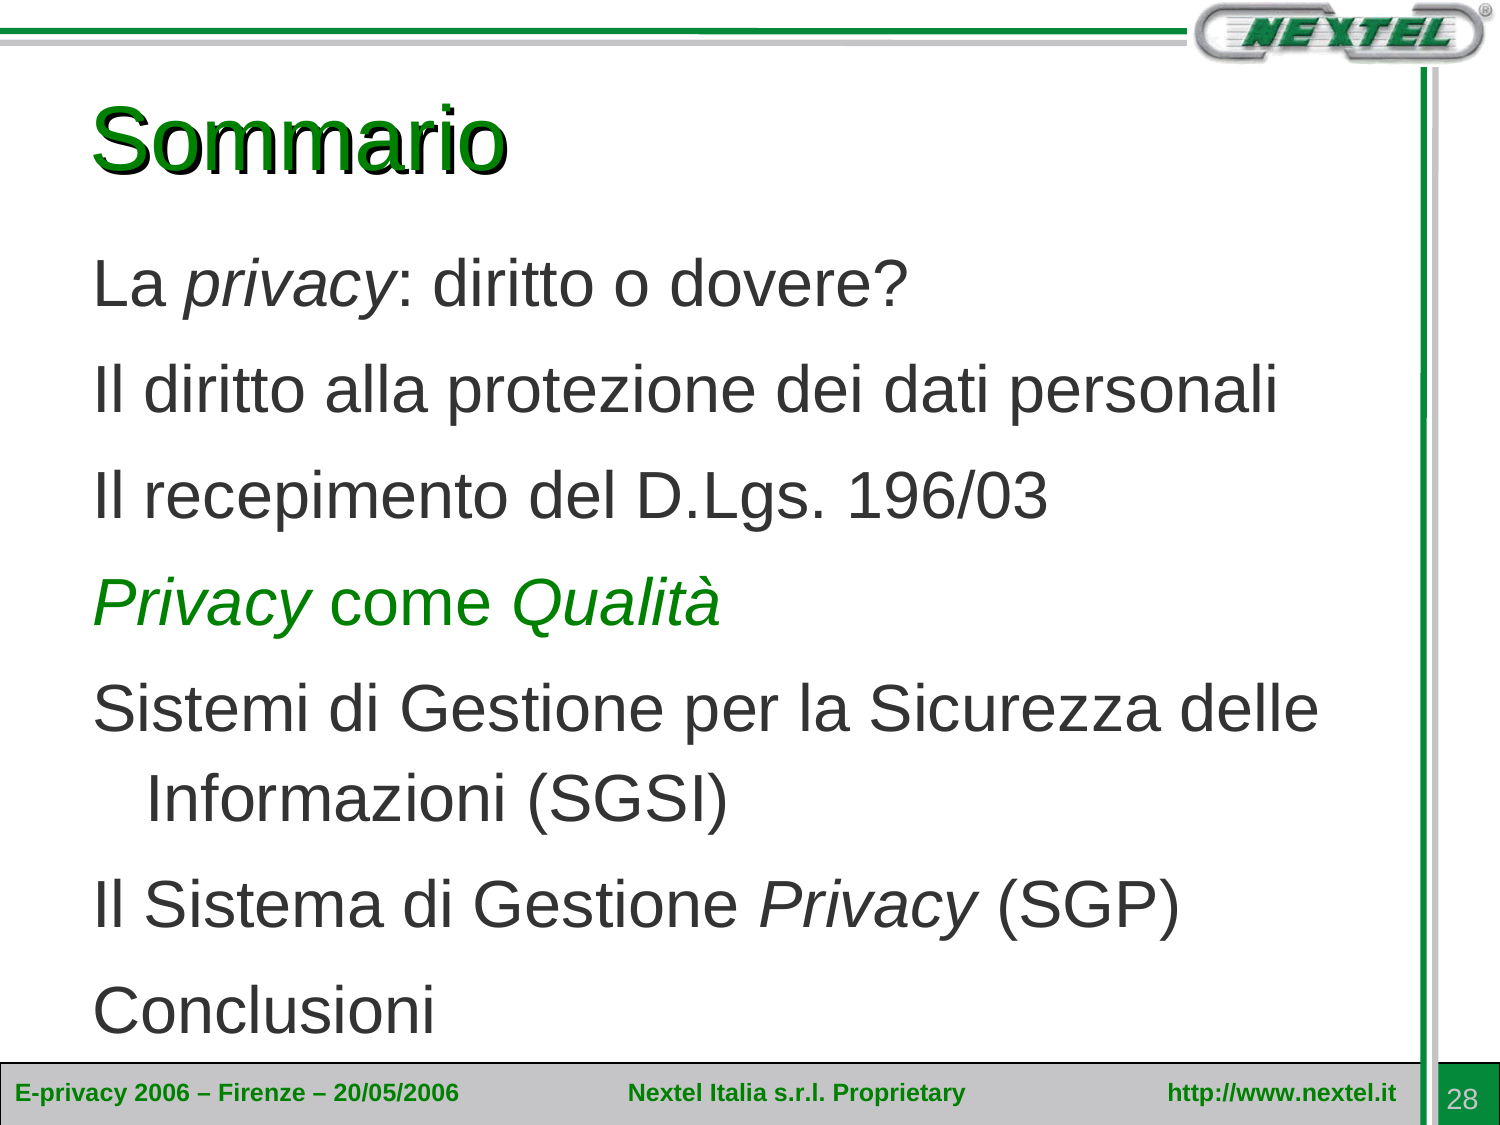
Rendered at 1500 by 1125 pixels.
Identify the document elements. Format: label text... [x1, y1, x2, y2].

picture [1187, 0, 1500, 67]
title Sommario [75, 45, 1426, 222]
list La privacy: diritto o dovere? Il diritto alla protezione dei dati personali Il recepimento del D.Lgs. 196/03 Privacy come Qualità Sistemi di Gestione per la Sicurezza delle Informazioni (SGSI) Il Sistema di Gestione Privacy (SGP) Conclusioni [75, 222, 1426, 1125]
